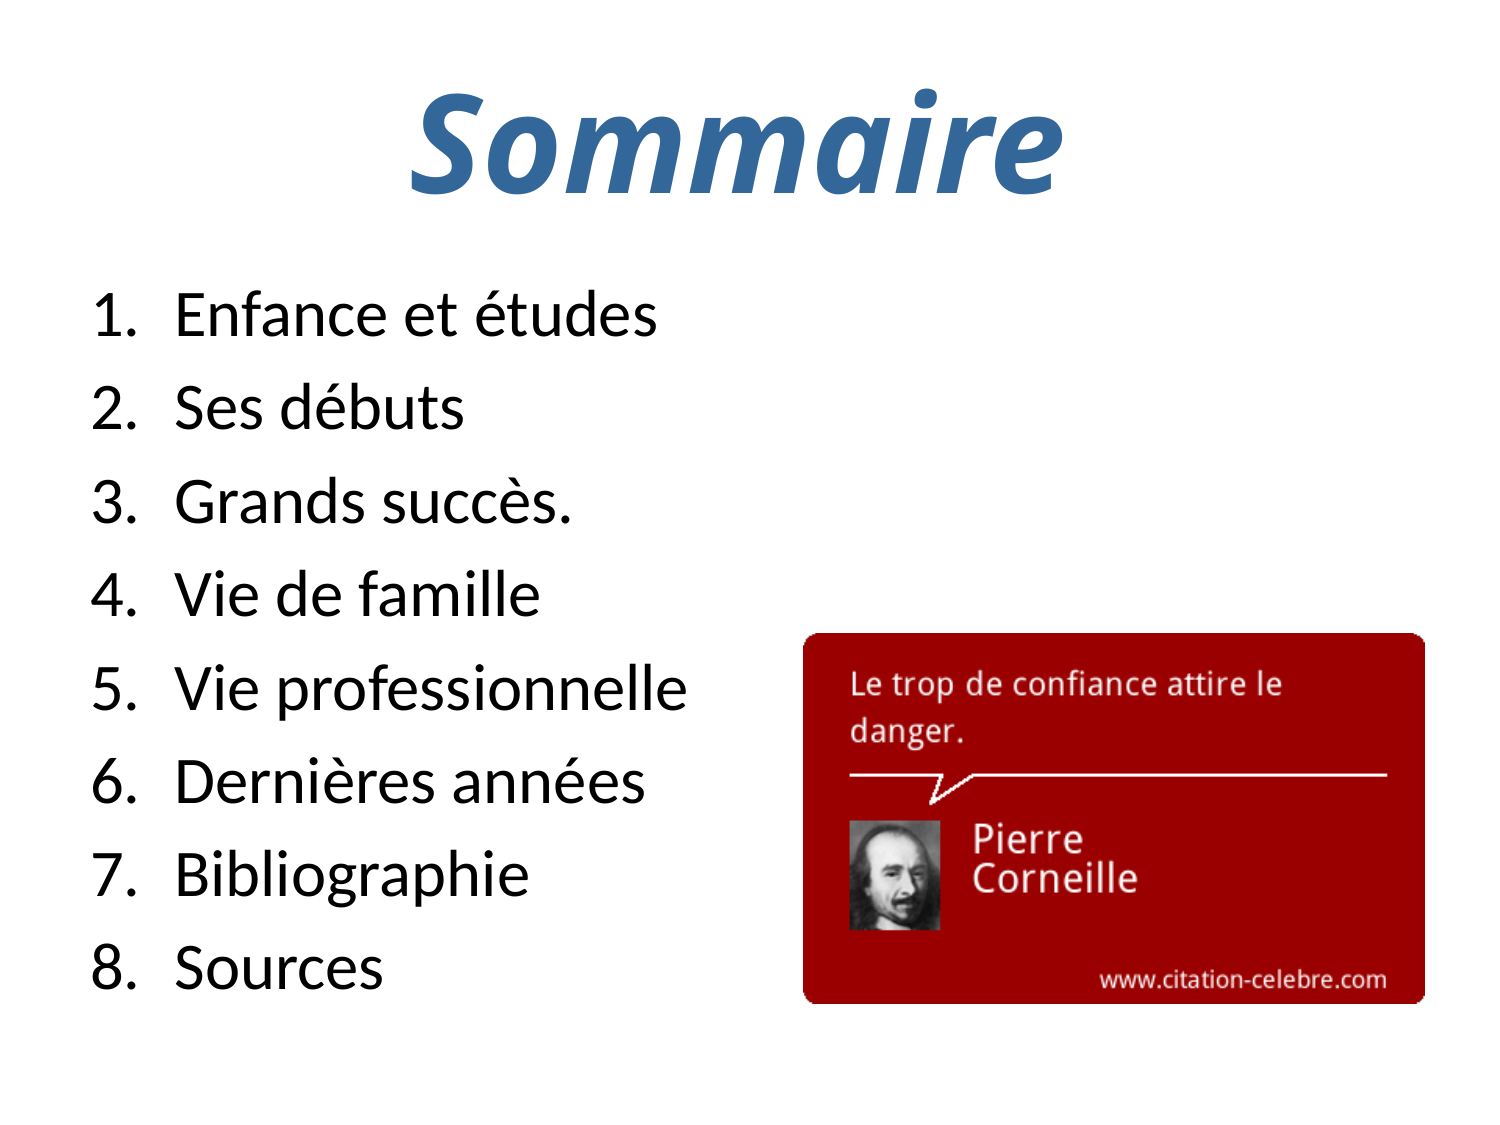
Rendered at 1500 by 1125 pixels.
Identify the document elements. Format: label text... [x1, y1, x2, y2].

picture [803, 633, 1425, 1004]
list Enfance et études Ses débuts Grands succès. Vie de famille Vie professionnelle Dernières années Bibliographie Sources [75, 262, 1425, 1005]
title Sommaire [75, 45, 1425, 233]
